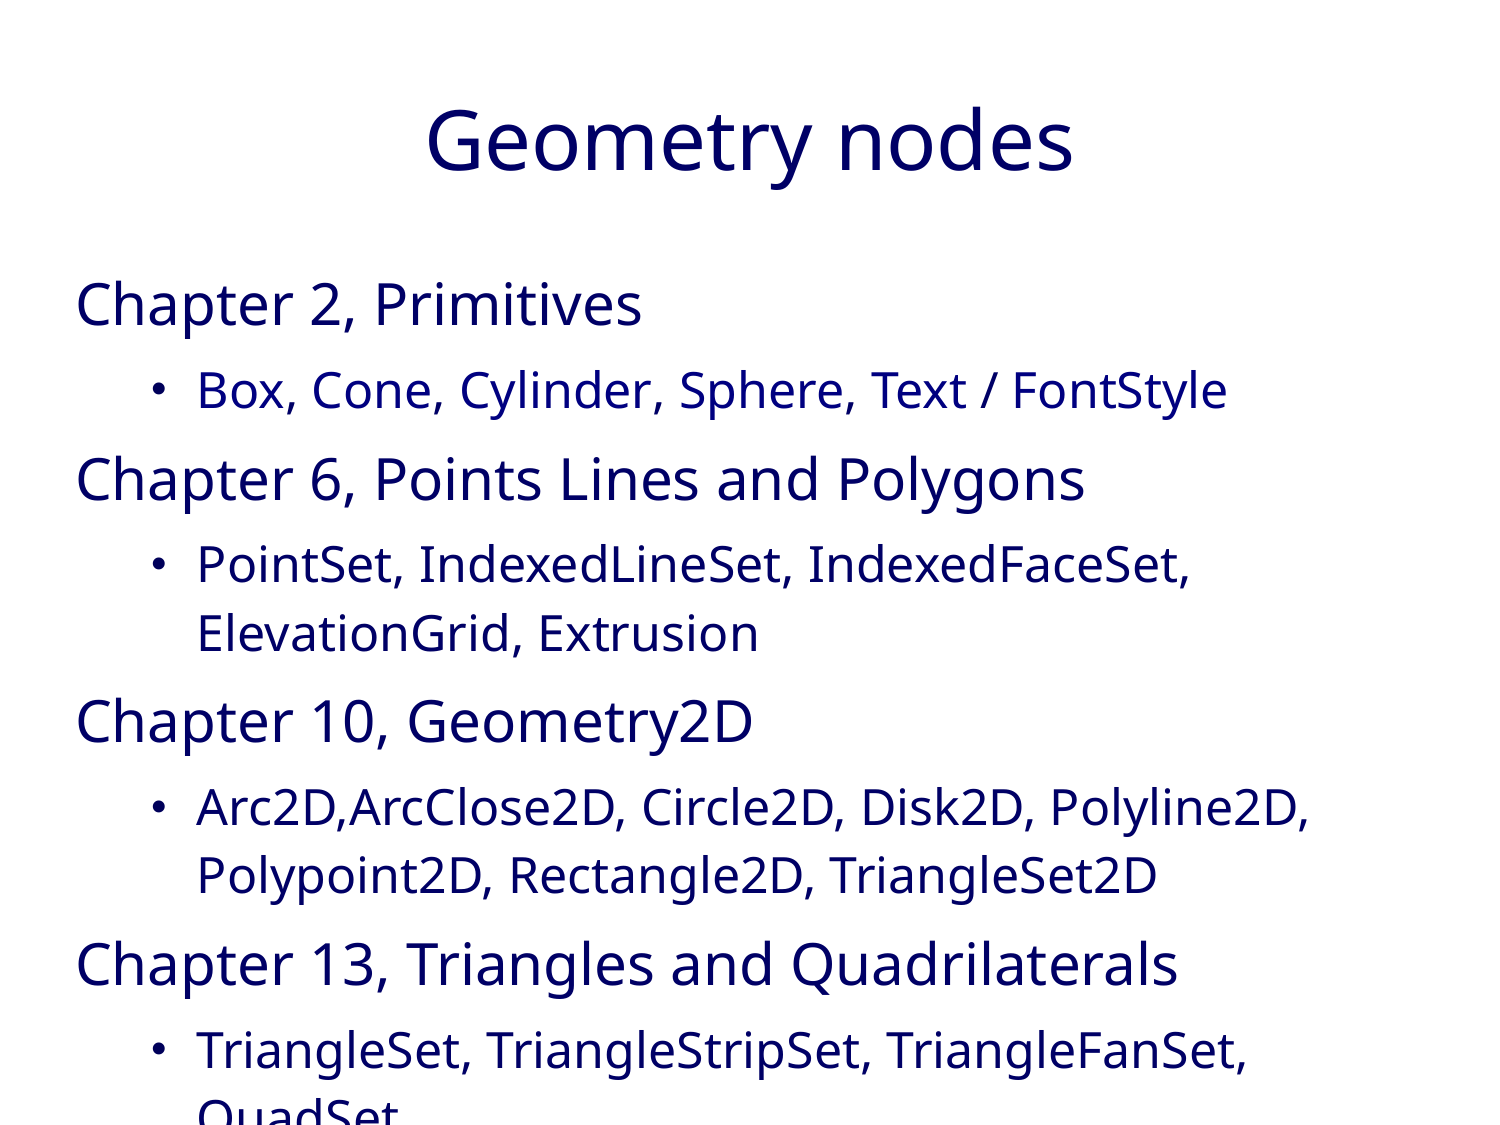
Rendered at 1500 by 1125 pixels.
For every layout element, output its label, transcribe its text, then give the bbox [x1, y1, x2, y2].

title Geometry nodes [112, 44, 1388, 232]
list Chapter 2, Primitives Box, Cone, Cylinder, Sphere, Text / FontStyle Chapter 6, Points Lines and Polygons PointSet, IndexedLineSet, IndexedFaceSet, ElevationGrid, Extrusion Chapter 10, Geometry2D Arc2D,ArcClose2D, Circle2D, Disk2D, Polyline2D, Polypoint2D, Rectangle2D, TriangleSet2D Chapter 13, Triangles and Quadrilaterals TriangleSet, TriangleStripSet, TriangleFanSet, QuadSet Both regular and Indexed versions [75, 263, 1425, 1073]
